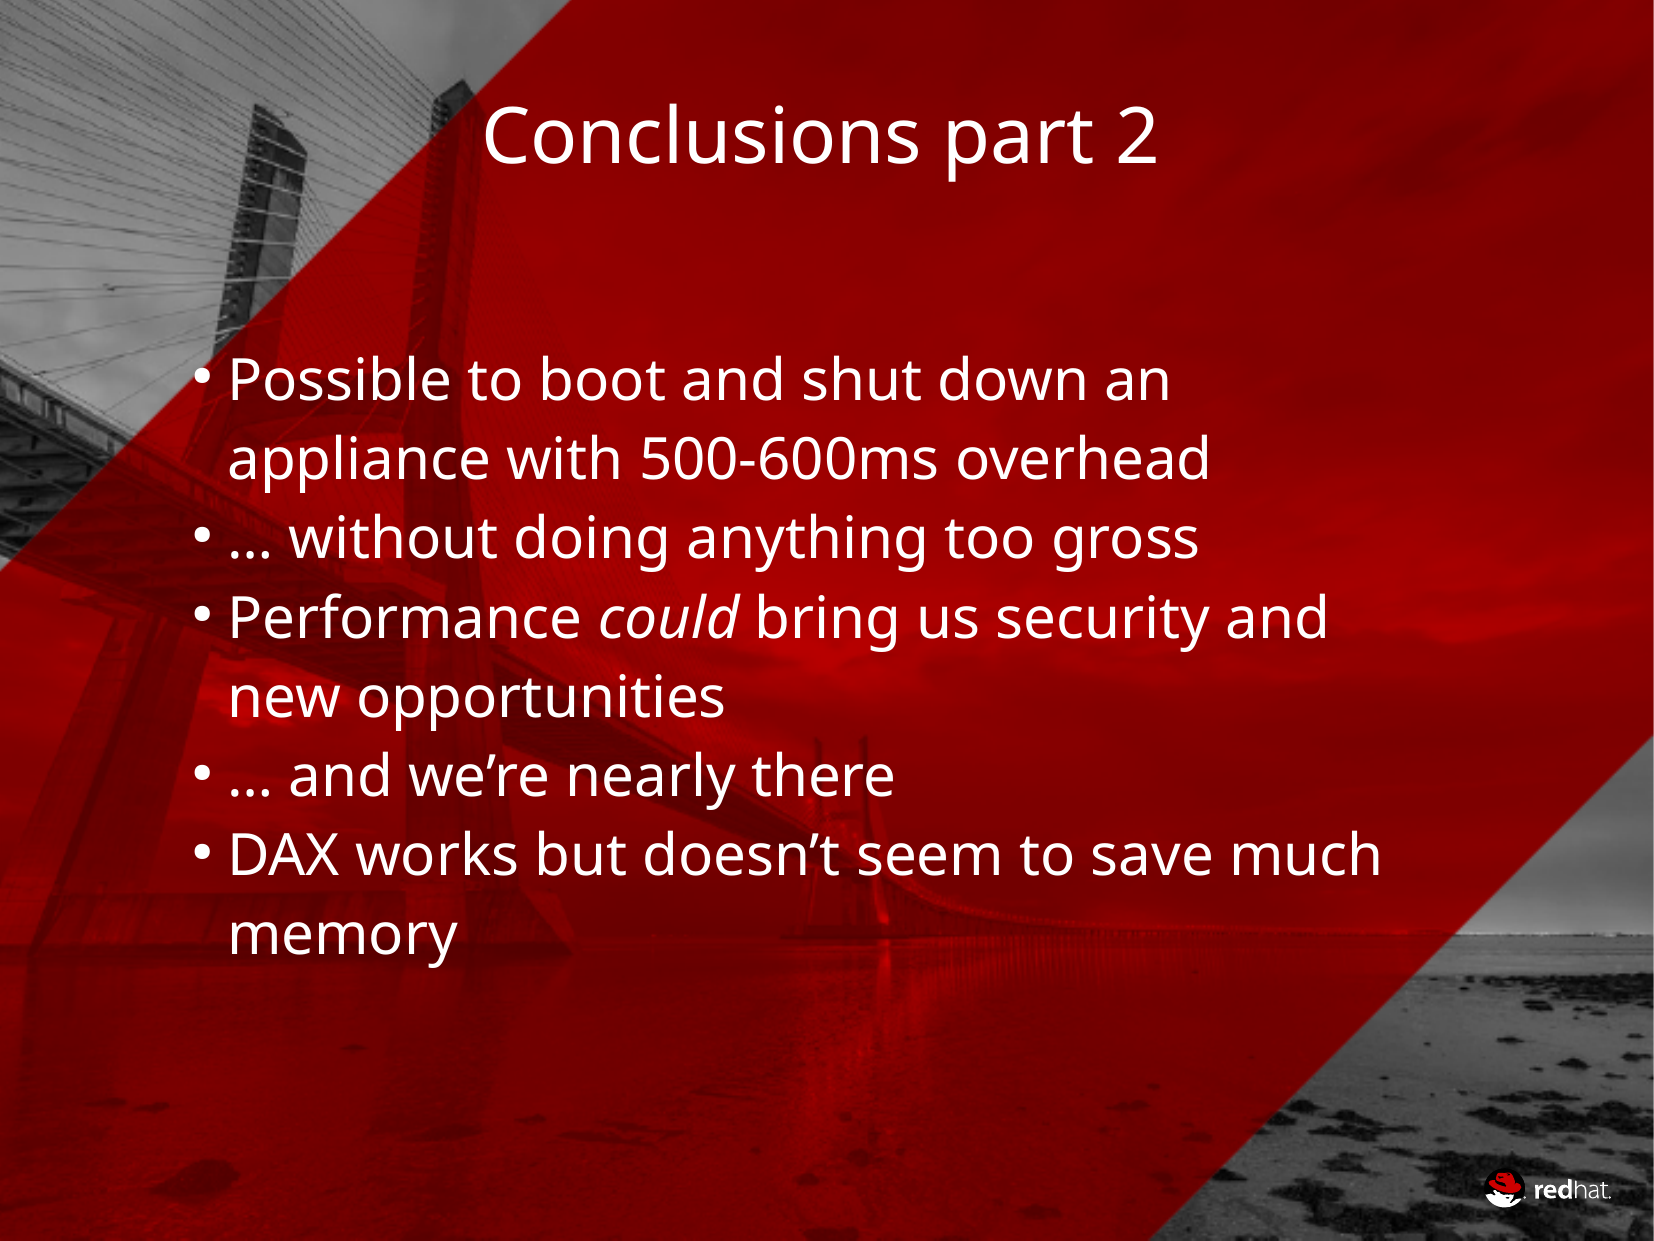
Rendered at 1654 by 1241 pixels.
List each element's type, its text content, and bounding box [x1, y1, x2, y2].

text_box Possible to boot and shut down an appliance with 500-600ms overhead … without doing anything too gross Performance could bring us security and new opportunities … and we’re nearly there DAX works but doesn’t seem to save much memory [177, 330, 1430, 940]
picture [0, 0, 1654, 1241]
title Conclusions part 2 [118, 29, 1524, 237]
